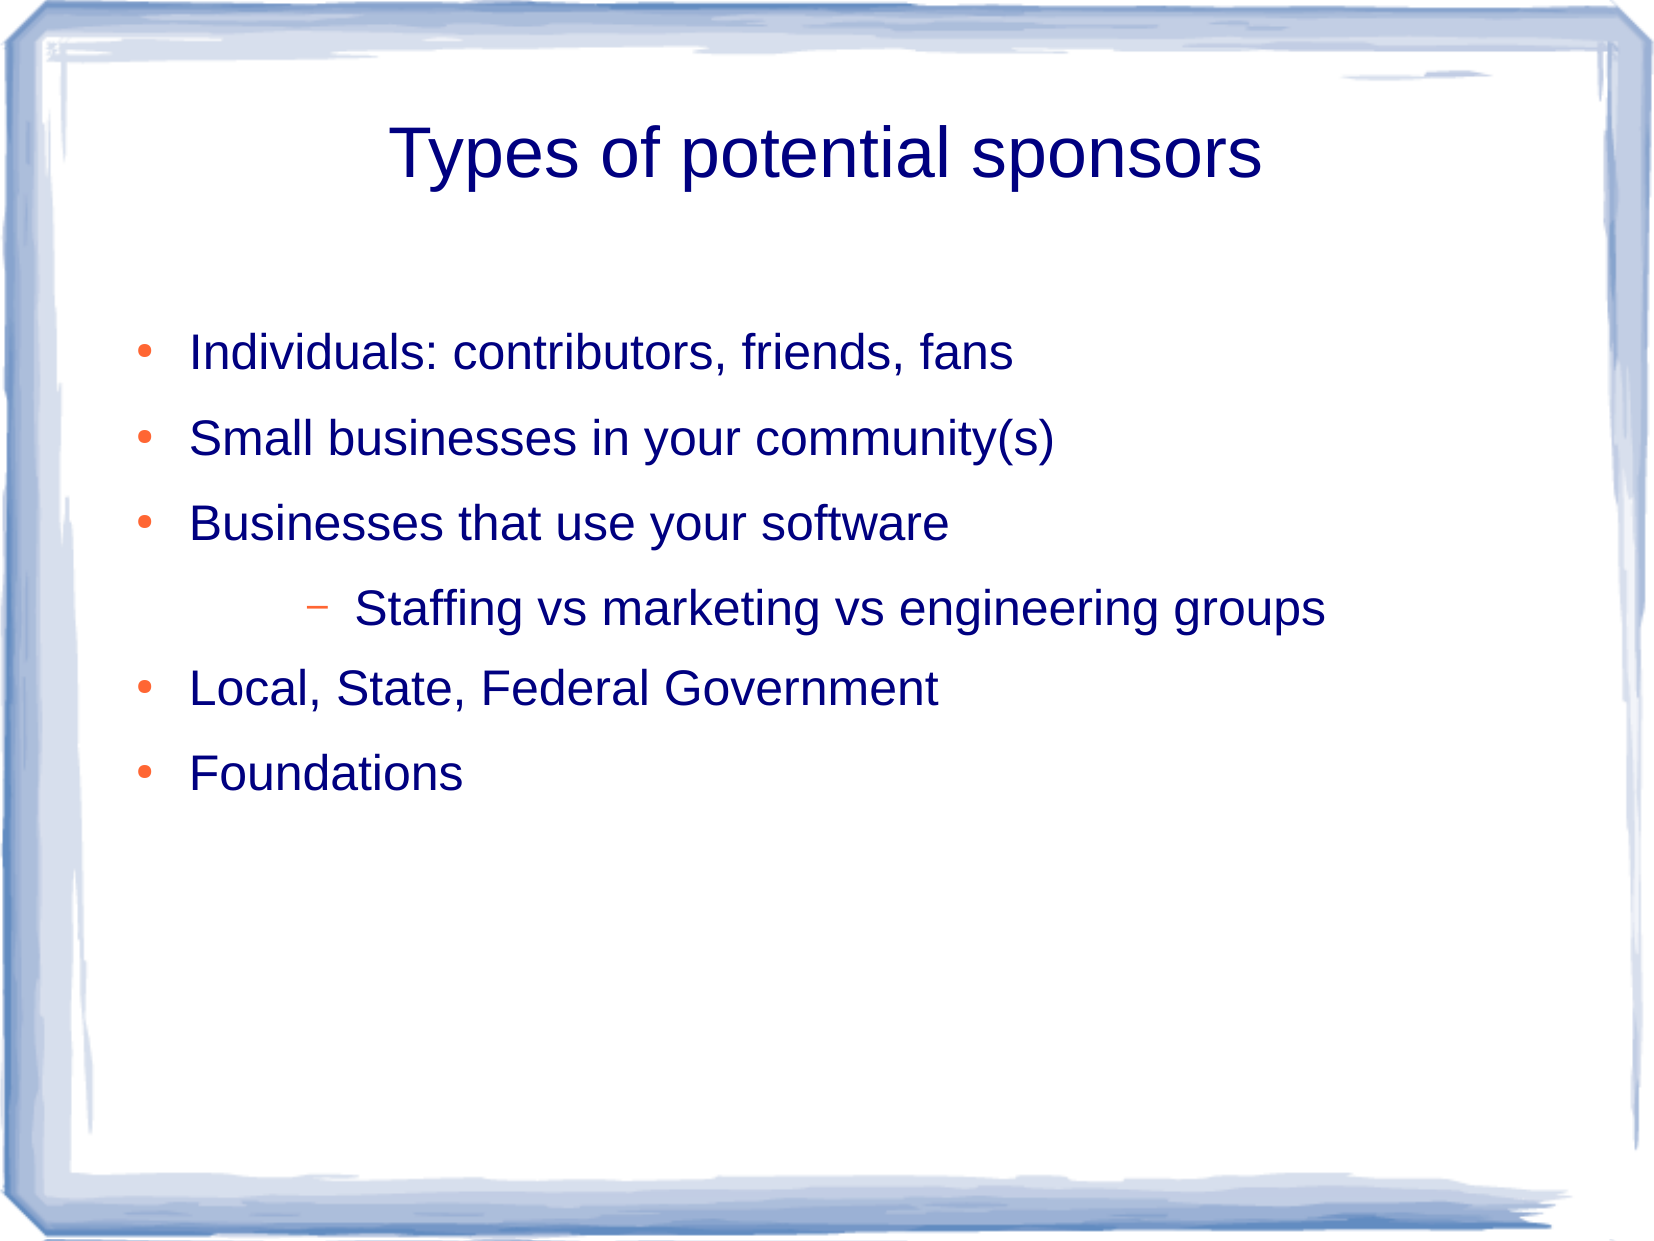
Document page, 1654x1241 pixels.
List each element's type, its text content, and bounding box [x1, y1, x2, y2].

list Individuals: contributors, friends, fans Small businesses in your community(s) Businesses that use your software Staffing vs marketing vs engineering groups Local, State, Federal Government Foundations [118, 324, 1571, 1004]
picture [0, 0, 1654, 1241]
title Types of potential sponsors [82, 49, 1571, 257]
